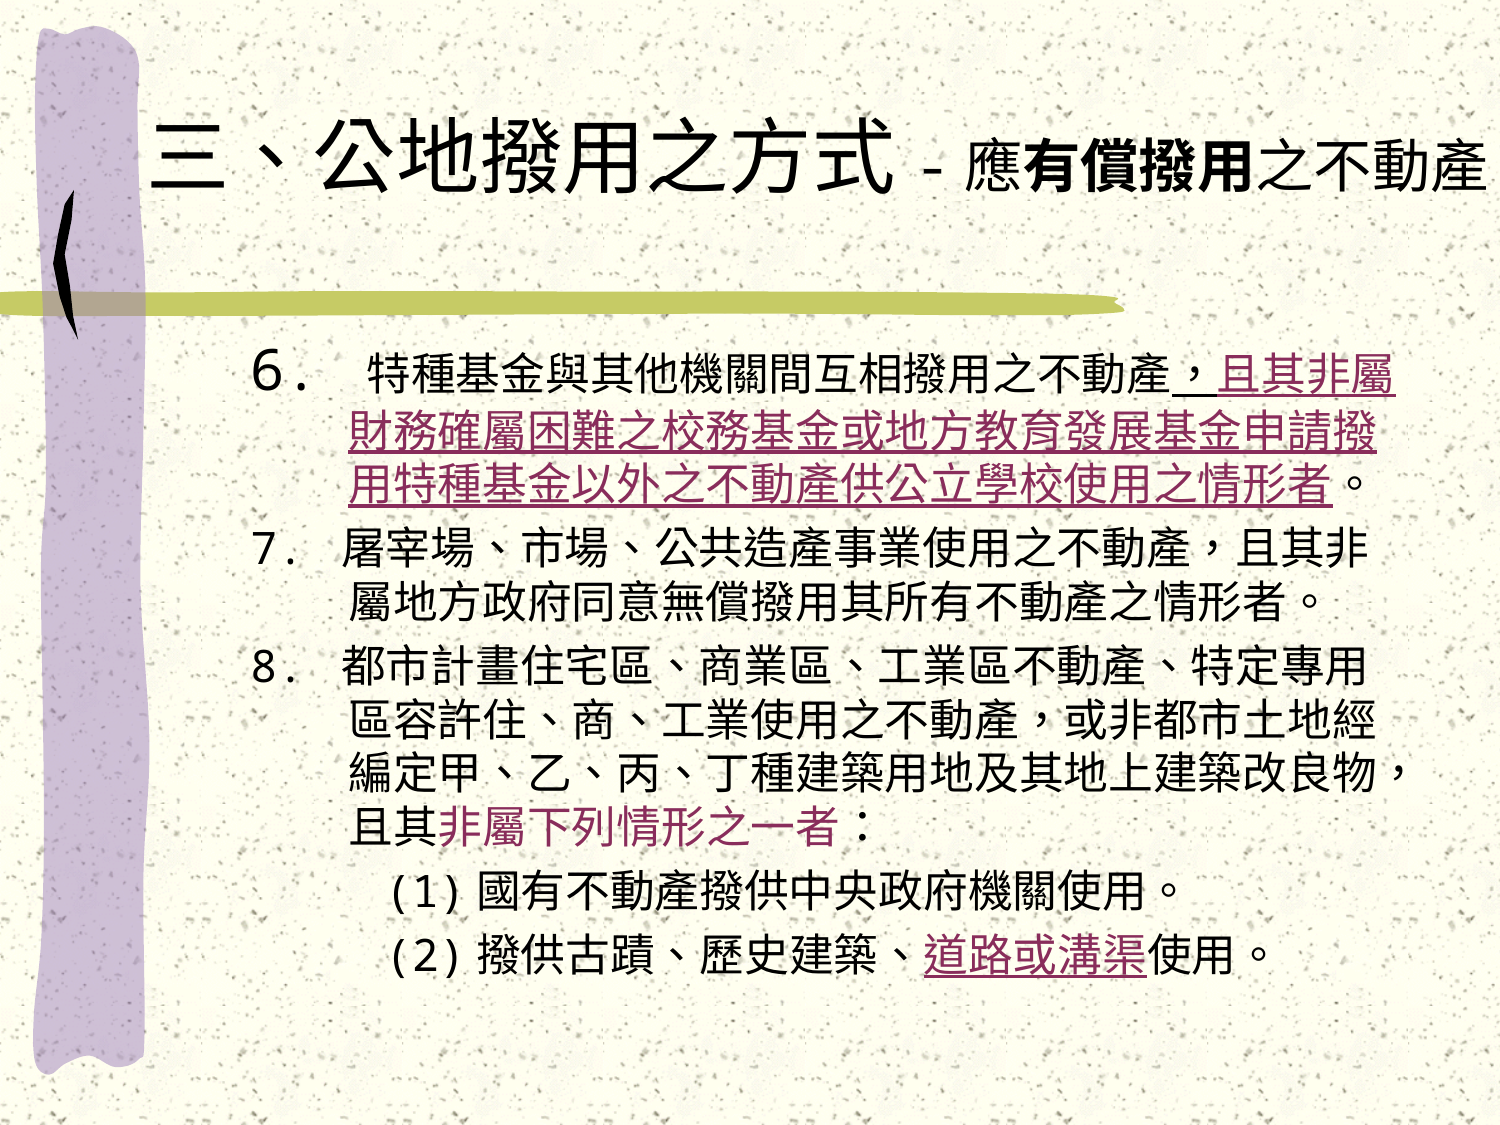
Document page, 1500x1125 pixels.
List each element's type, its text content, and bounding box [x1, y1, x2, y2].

title 三、公地撥用之方式-應有償撥用之不動產 [112, 96, 1500, 212]
list 6. 特種基金與其他機關間互相撥用之不動產，且其非屬財務確屬困難之校務基金或地方教育發展基金申請撥用特種基金以外之不動產供公立學校使用之情形者。 7. 屠宰場、市場、公共造產事業使用之不動產，且其非屬地方政府同意無償撥用其所有不動產之情形者。 8. 都市計畫住宅區、商業區、工業區不動產、特定專用區容許住、商、工業使用之不動產，或非都市土地經編定甲、乙、丙、丁種建築用地及其地上建築改良物，且其非屬下列情形之一者： (1)國有不動產撥供中央政府機關使用。 (2)撥供古蹟、歷史建築、道路或溝渠使用。 [137, 326, 1412, 1030]
